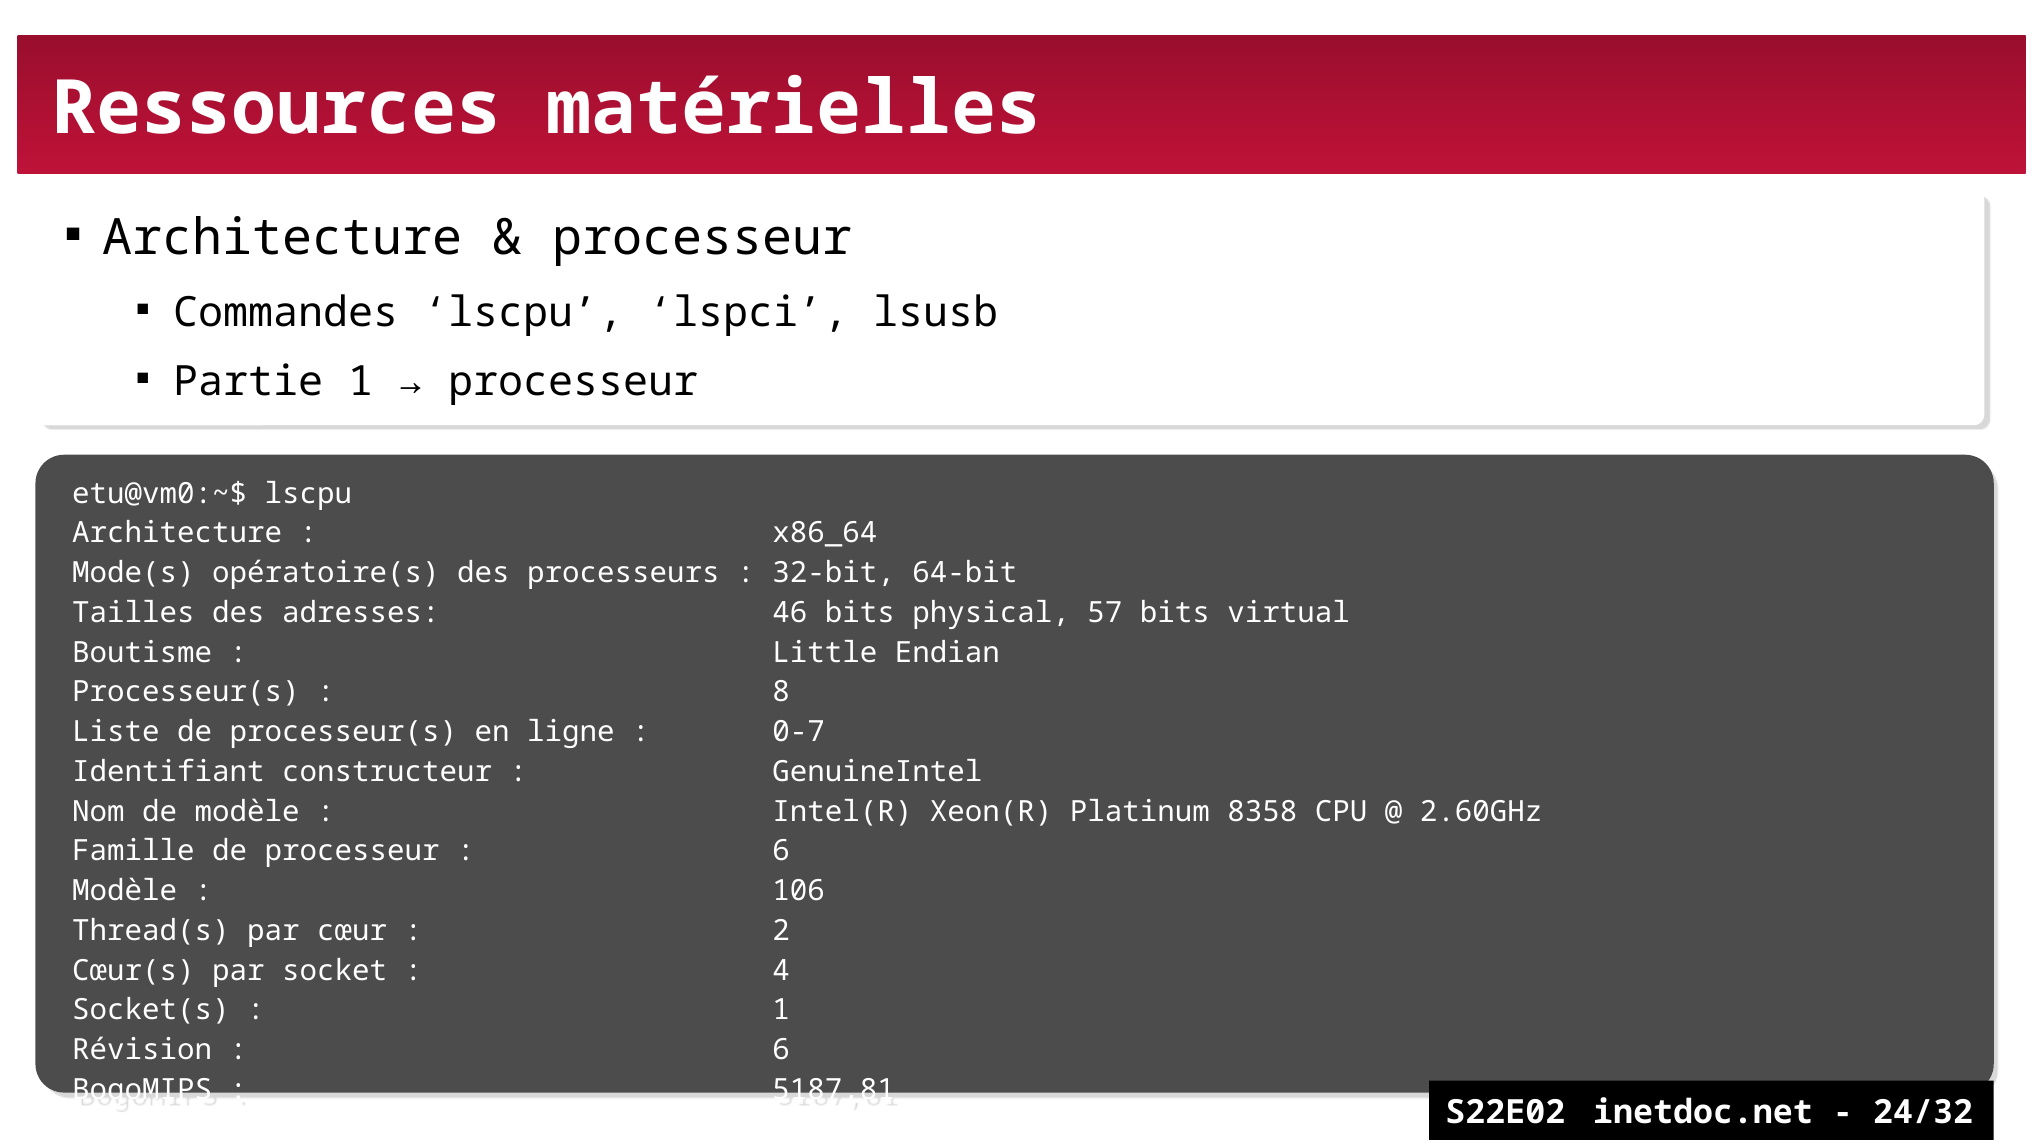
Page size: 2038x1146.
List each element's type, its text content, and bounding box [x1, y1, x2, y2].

text_box etu@vm0:~$ lscpu Architecture : x86_64 Mode(s) opératoire(s) des processeurs : 32-bit, 64-bit Tailles des adresses: 46 bits physical, 57 bits virtual Boutisme : Little Endian Processeur(s) : 8 Liste de processeur(s) en ligne : 0-7 Identifiant constructeur : GenuineIntel Nom de modèle : Intel(R) Xeon(R) Platinum 8358 CPU @ 2.60GHz Famille de processeur : 6 Modèle : 106 Thread(s) par cœur : 2 Cœur(s) par socket : 4 Socket(s) : 1 Révision : 6 BogoMIPS : 5187,81 [35, 454, 1994, 1093]
text_box Architecture & processeur Commandes ‘lscpu’, ‘lspci’, lsusb Partie 1 → processeur [35, 188, 1985, 426]
text_box S22E02 inetdoc.net - 32/32 [1429, 1080, 1994, 1140]
text_box Ressources matérielles [17, 35, 2026, 174]
